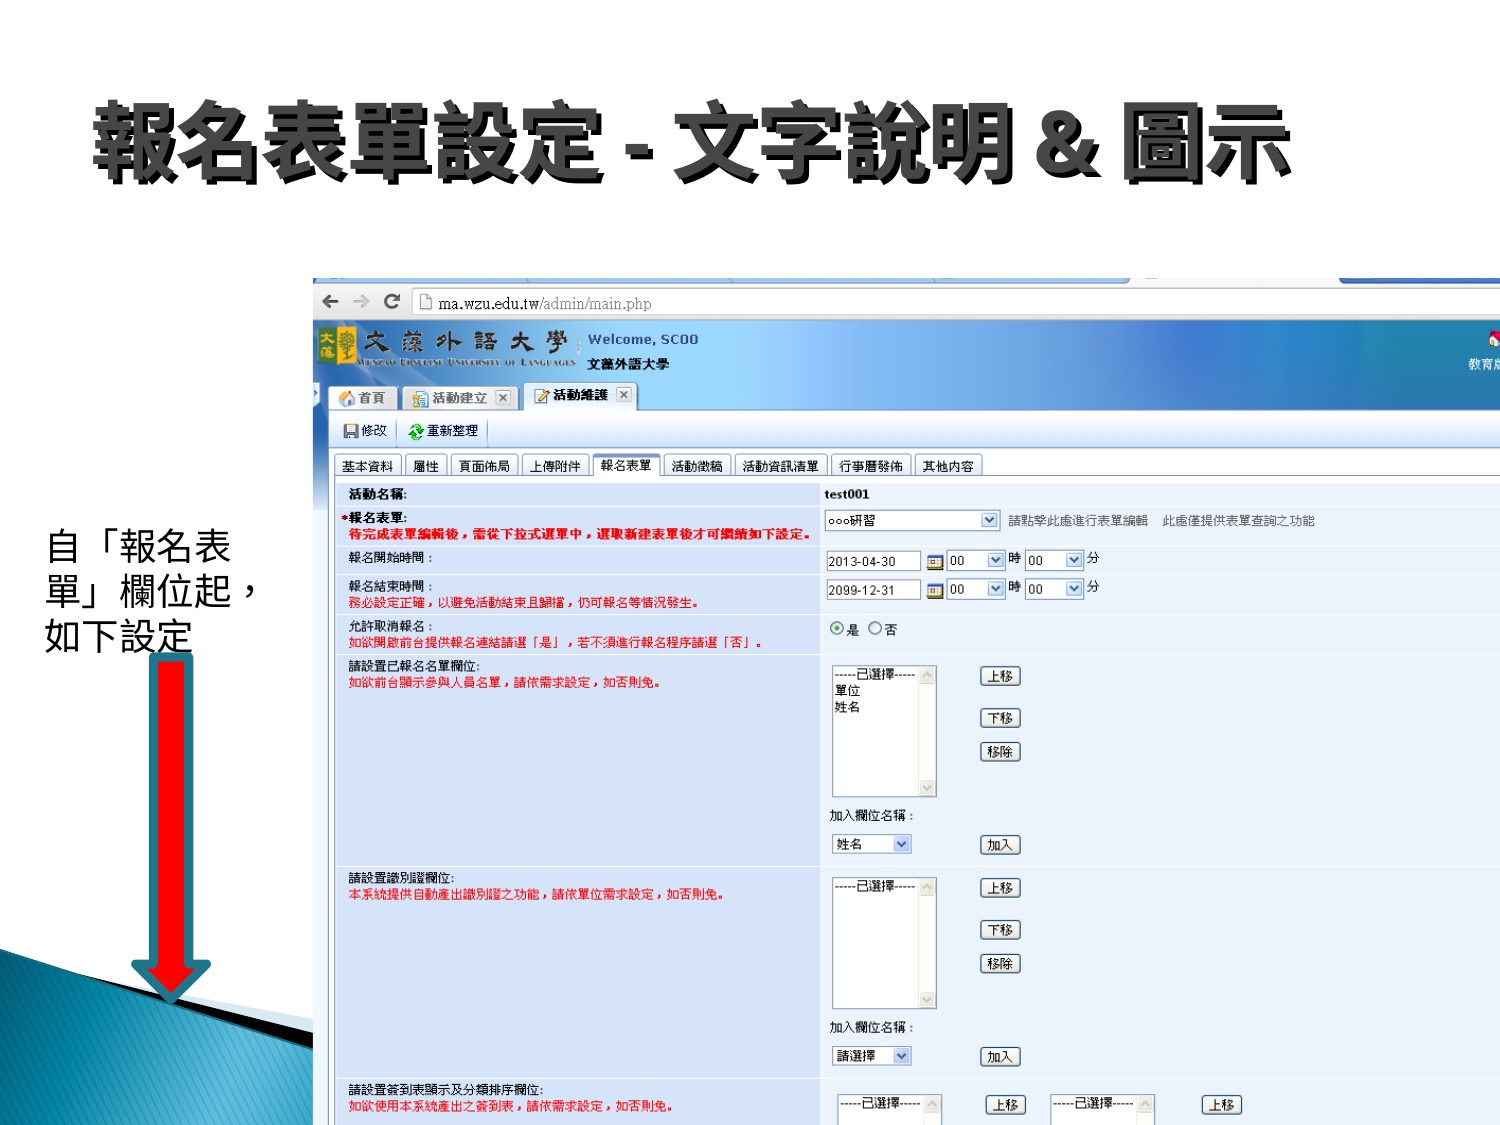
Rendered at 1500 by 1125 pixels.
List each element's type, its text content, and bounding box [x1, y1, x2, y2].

picture [312, 278, 1500, 1125]
title 報名表單設定-文字說明&圖示 [75, 45, 1426, 233]
text_box 自「報名表單」欄位起，如下設定 [29, 515, 290, 667]
text_box [135, 656, 207, 1000]
